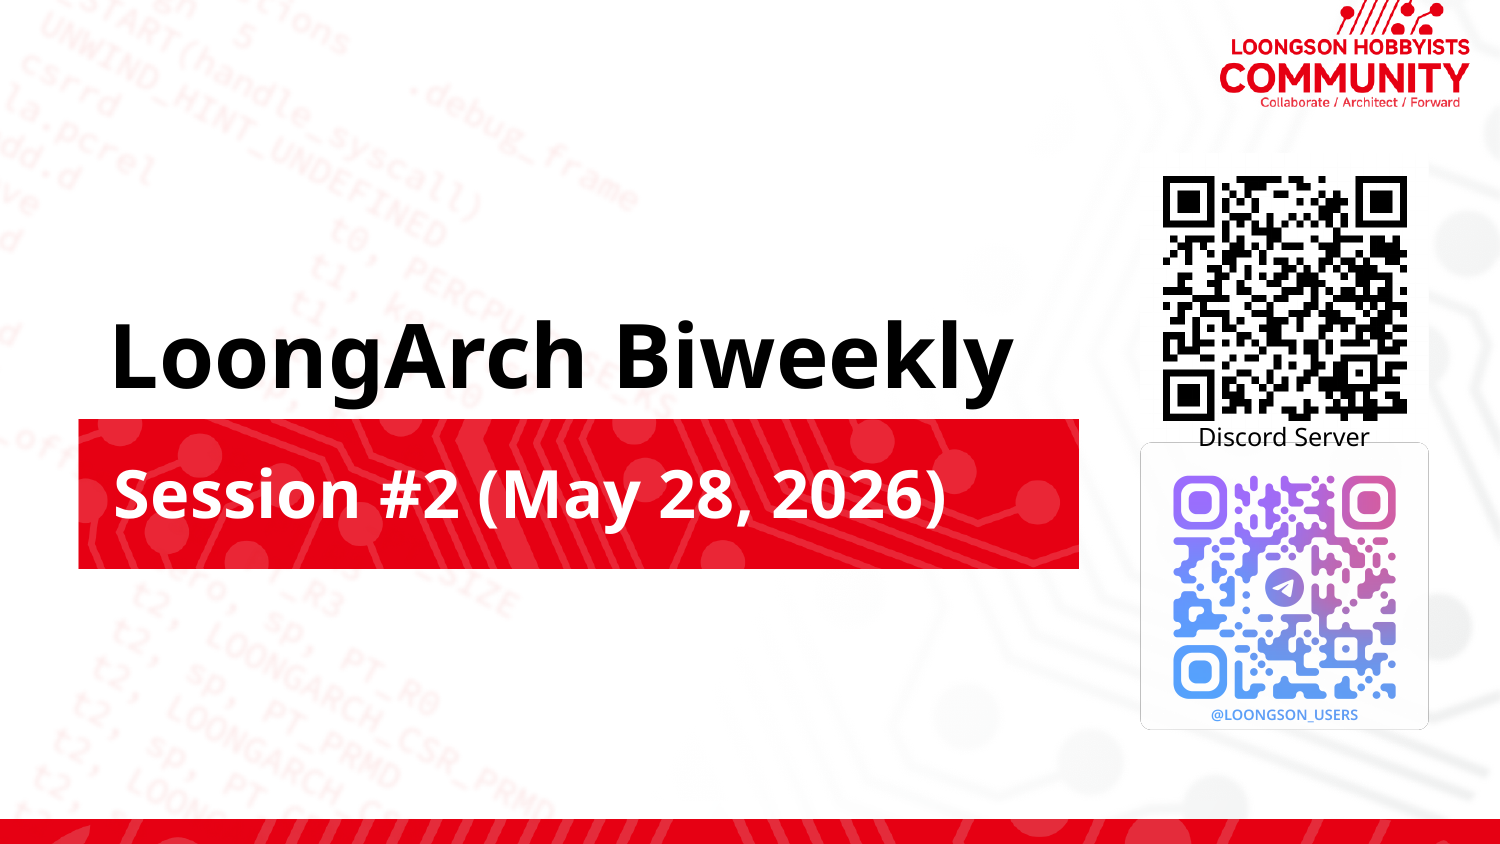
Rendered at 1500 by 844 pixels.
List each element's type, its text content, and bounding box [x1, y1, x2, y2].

picture [0, 0, 1500, 844]
text_box Discord Server [1170, 408, 1398, 464]
title LoongArch Biweekly [93, 275, 1140, 422]
subtitle Session #2 (May 28, 2026) [99, 436, 1027, 542]
